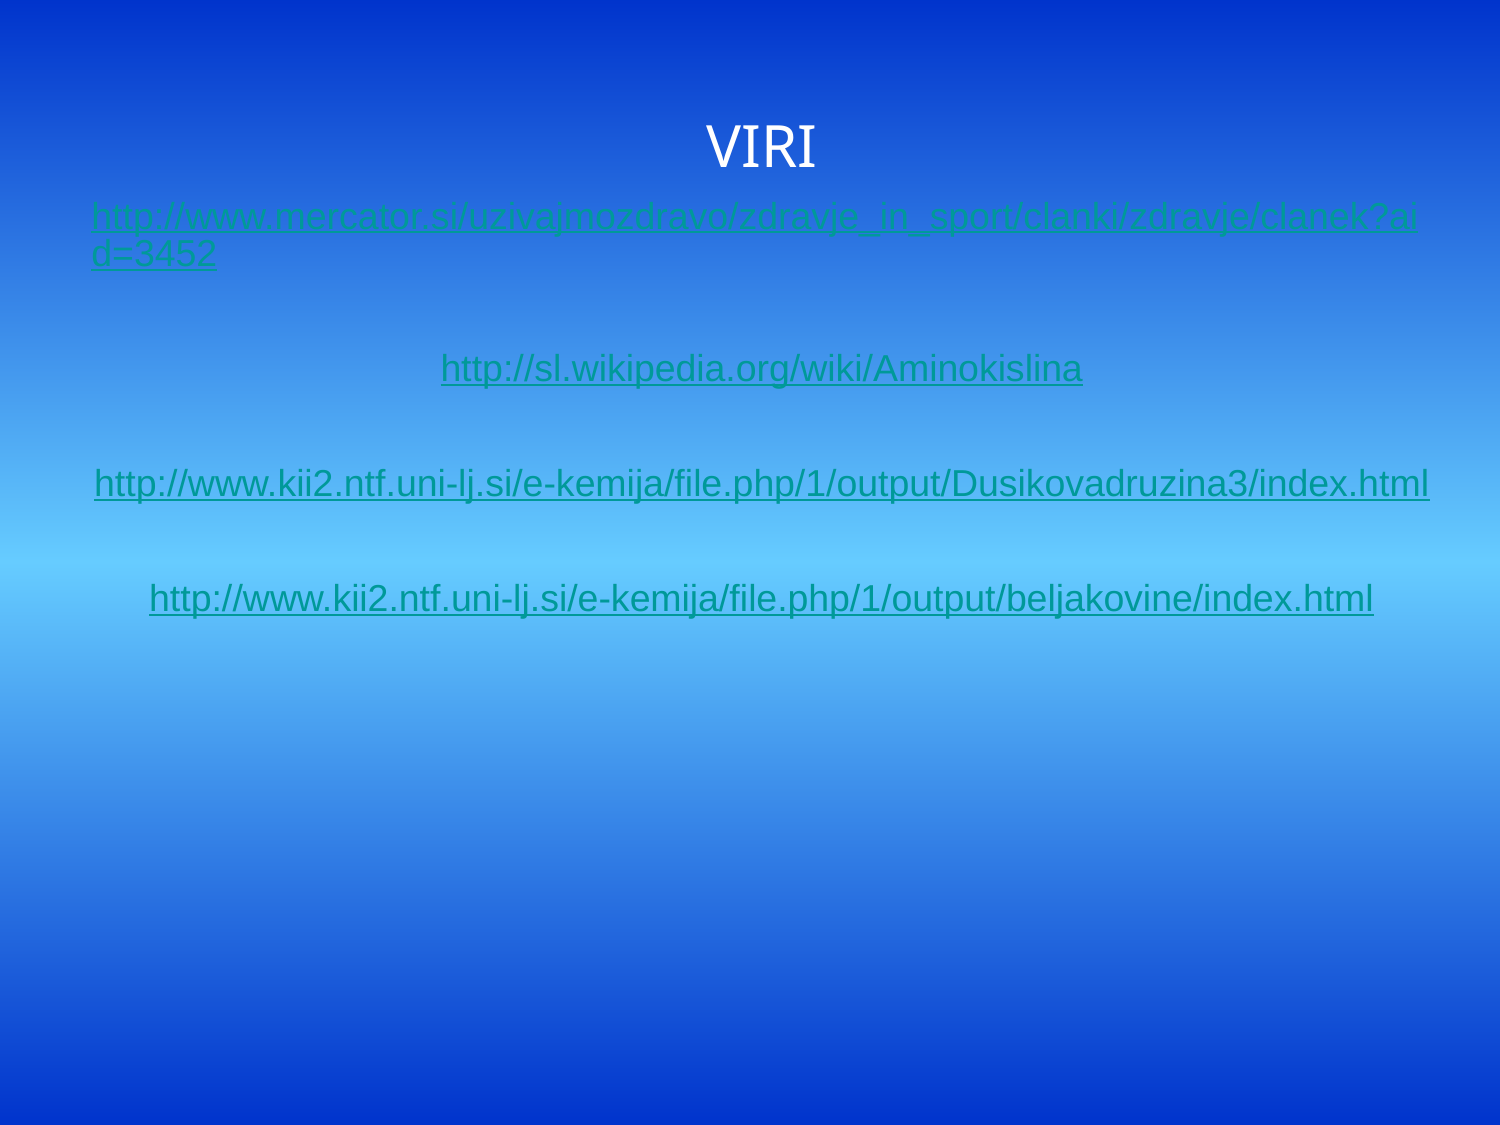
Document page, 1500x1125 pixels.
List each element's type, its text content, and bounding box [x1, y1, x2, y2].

text_box VIRI http://www.mercator.si/uzivajmozdravo/zdravje_in_sport/clanki/zdravje/clanek?aid=3452 http://sl.wikipedia.org/wiki/Aminokislina http://www.kii2.ntf.uni-lj.si/e-kemija/file.php/1/output/Dusikovadruzina3/index.html http://www.kii2.ntf.uni-lj.si/e-kemija/file.php/1/output/beljakovine/index.html [76, 101, 1447, 647]
